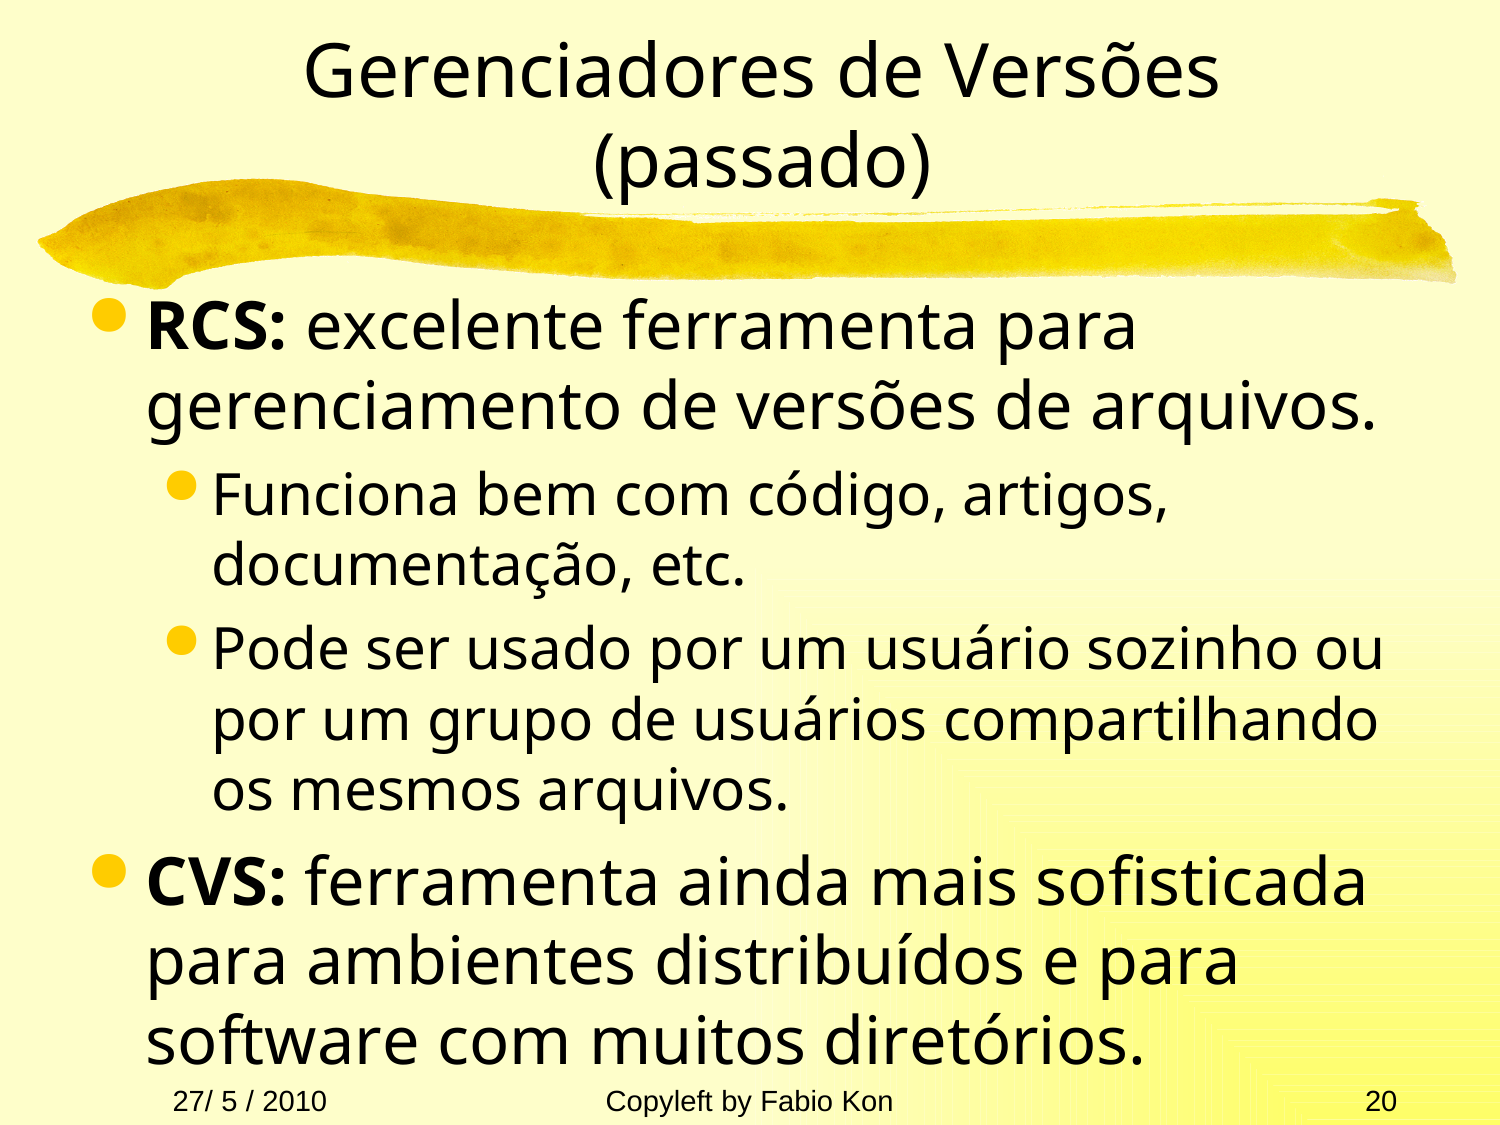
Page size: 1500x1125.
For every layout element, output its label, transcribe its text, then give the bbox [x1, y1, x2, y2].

title Gerenciadores de Versões (passado) [125, 14, 1401, 211]
list RCS: excelente ferramenta para gerenciamento de versões de arquivos. Funciona bem com código, artigos, documentação, etc. Pode ser usado por um usuário sozinho ou por um grupo de usuários compartilhando os mesmos arquivos. CVS: ferramenta ainda mais sofisticada para ambientes distribuídos e para software com muitos diretórios. [74, 275, 1417, 1087]
picture [24, 174, 1463, 297]
